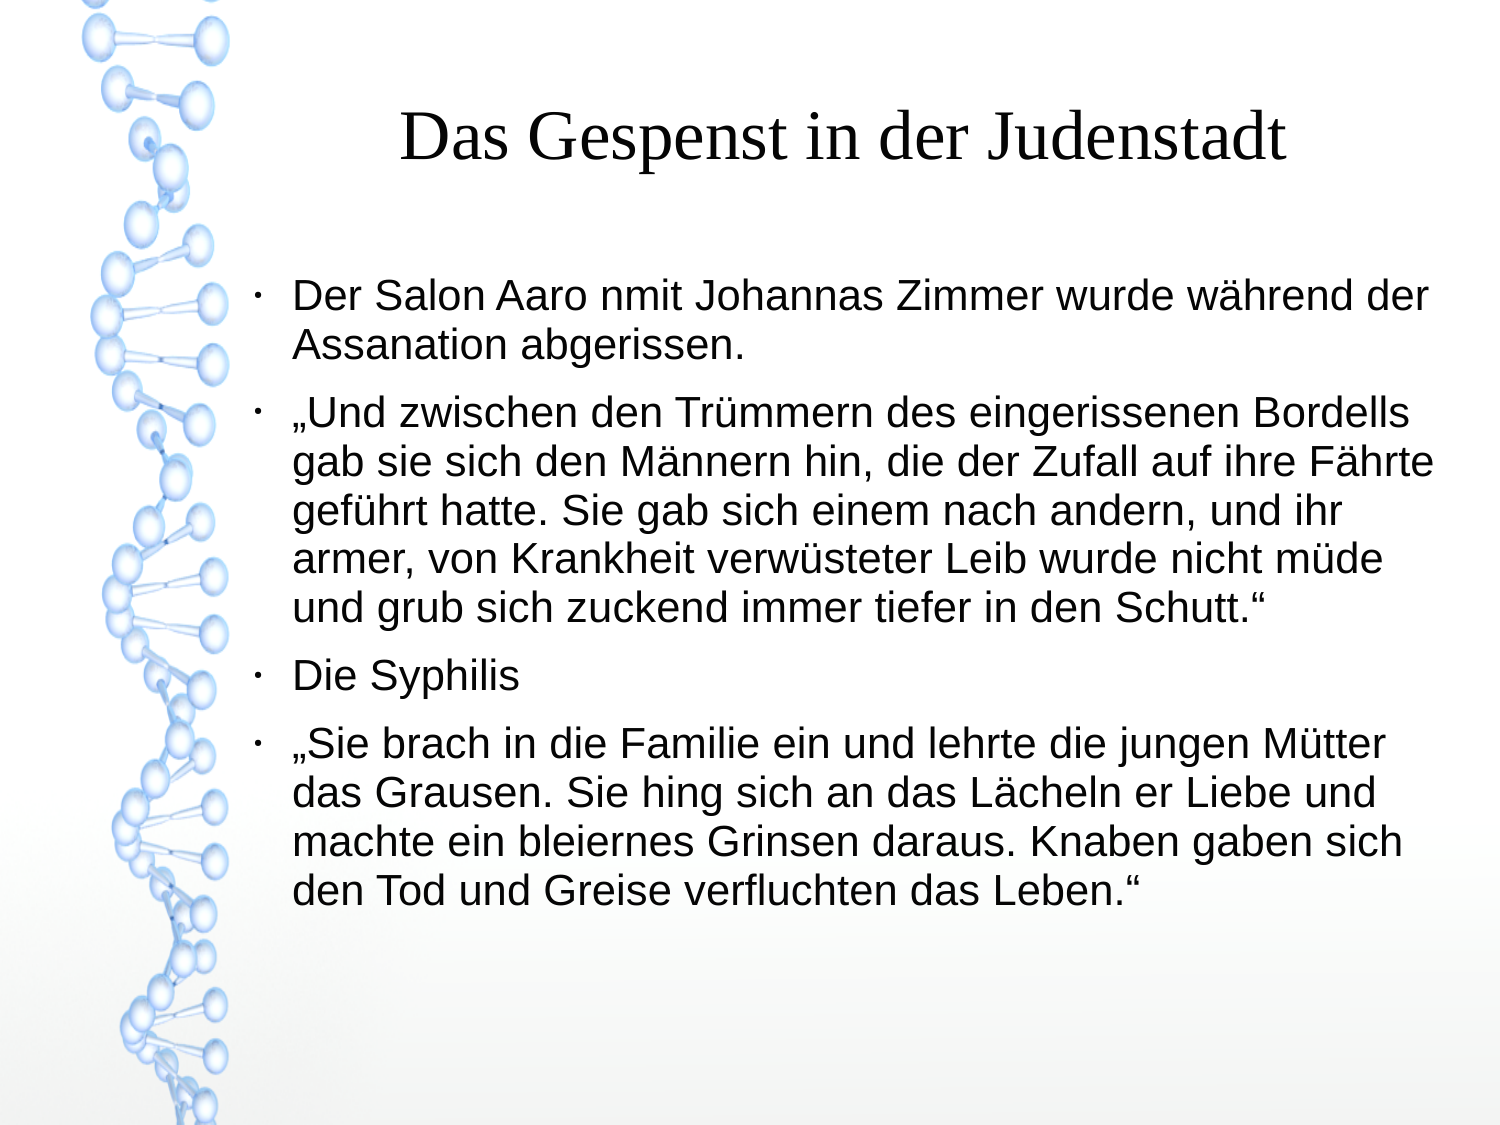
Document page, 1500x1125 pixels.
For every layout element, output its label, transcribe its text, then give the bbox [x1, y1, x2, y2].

picture [0, 0, 1500, 1125]
title Das Gespenst in der Judenstadt [241, 42, 1447, 229]
list Der Salon Aaro nmit Johannas Zimmer wurde während der Assanation abgerissen. „Und zwischen den Trümmern des eingerissenen Bordells gab sie sich den Männern hin, die der Zufall auf ihre Fährte geführt hatte. Sie gab sich einem nach andern, und ihr armer, von Krankheit verwüsteter Leib wurde nicht müde und grub sich zuckend immer tiefer in den Schutt.“ Die Syphilis „Sie brach in die Familie ein und lehrte die jungen Mütter das Grausen. Sie hing sich an das Lächeln er Liebe und machte ein bleiernes Grinsen daraus. Knaben gaben sich den Tod und Greise verfluchten das Leben.“ [241, 271, 1447, 924]
